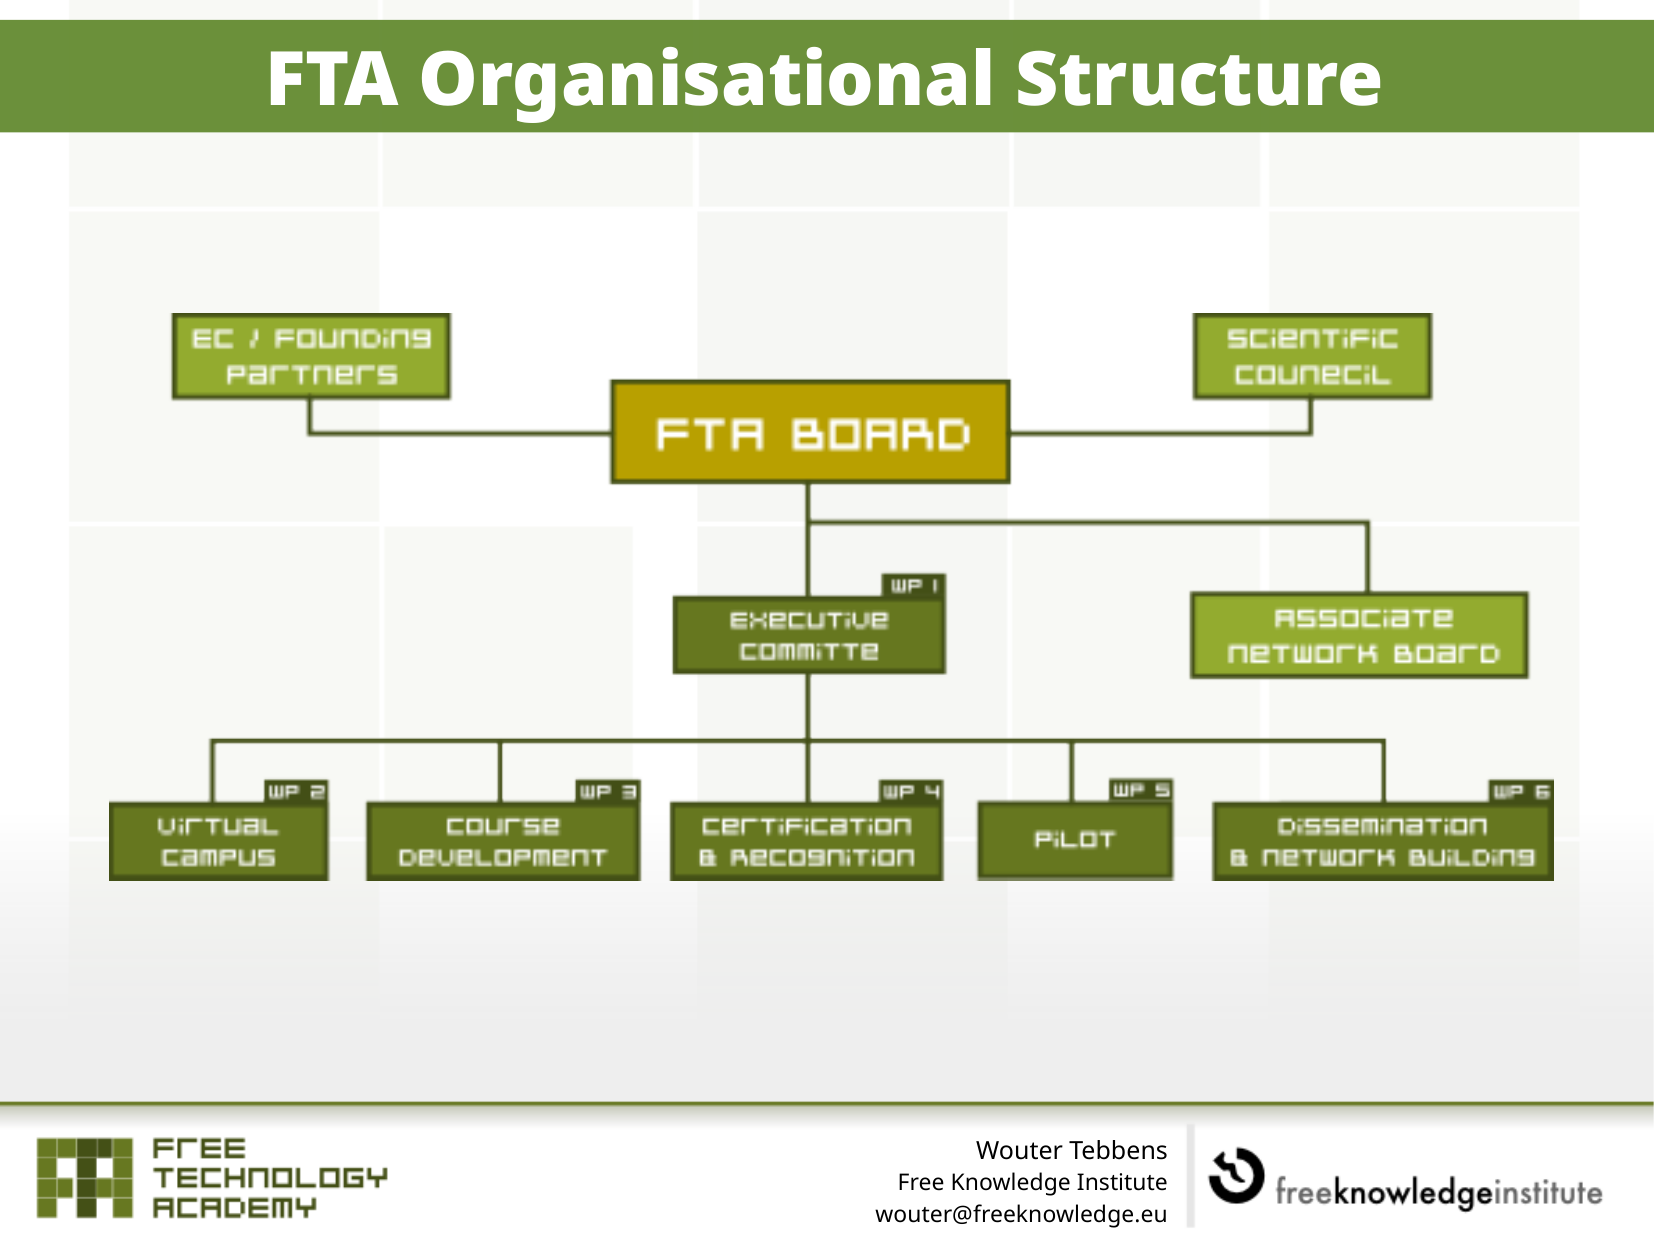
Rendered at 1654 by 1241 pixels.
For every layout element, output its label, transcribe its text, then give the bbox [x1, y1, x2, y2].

picture [0, 133, 1654, 1241]
picture [0, 0, 1654, 19]
title FTA Organisational Structure [37, 29, 1613, 122]
